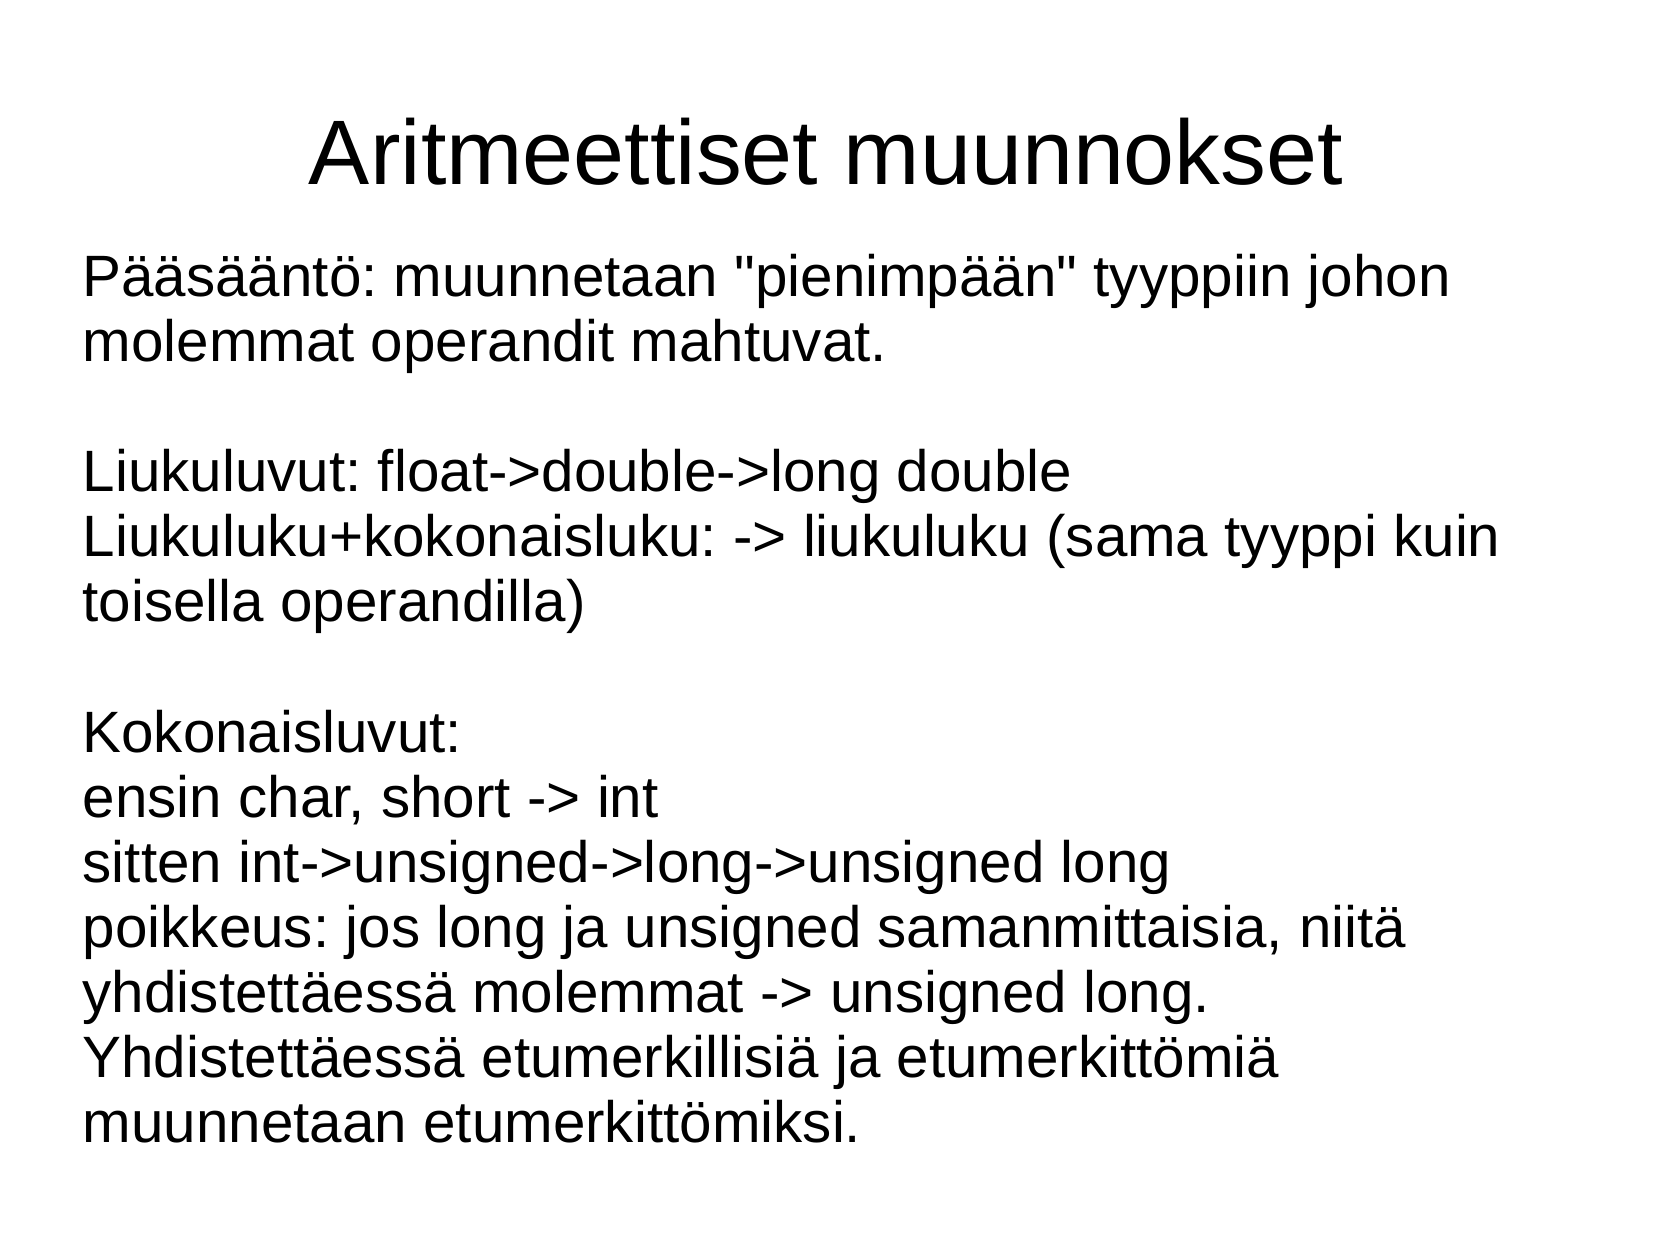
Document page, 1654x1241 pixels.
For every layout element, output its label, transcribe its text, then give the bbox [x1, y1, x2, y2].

title Aritmeettiset muunnokset [82, 56, 1571, 244]
subtitle Pääsääntö: muunnetaan "pienimpään" tyyppiin johon molemmat operandit mahtuvat. Liukuluvut: float->double->long double Liukuluku+kokonaisluku: -> liukuluku (sama tyyppi kuin toisella operandilla) Kokonaisluvut: ensin char, short -> int sitten int->unsigned->long->unsigned long poikkeus: jos long ja unsigned samanmittaisia, niitä yhdistettäessä molemmat -> unsigned long. Yhdistettäessä etumerkillisiä ja etumerkittömiä muunnetaan etumerkittömiksi. [82, 244, 1571, 1155]
